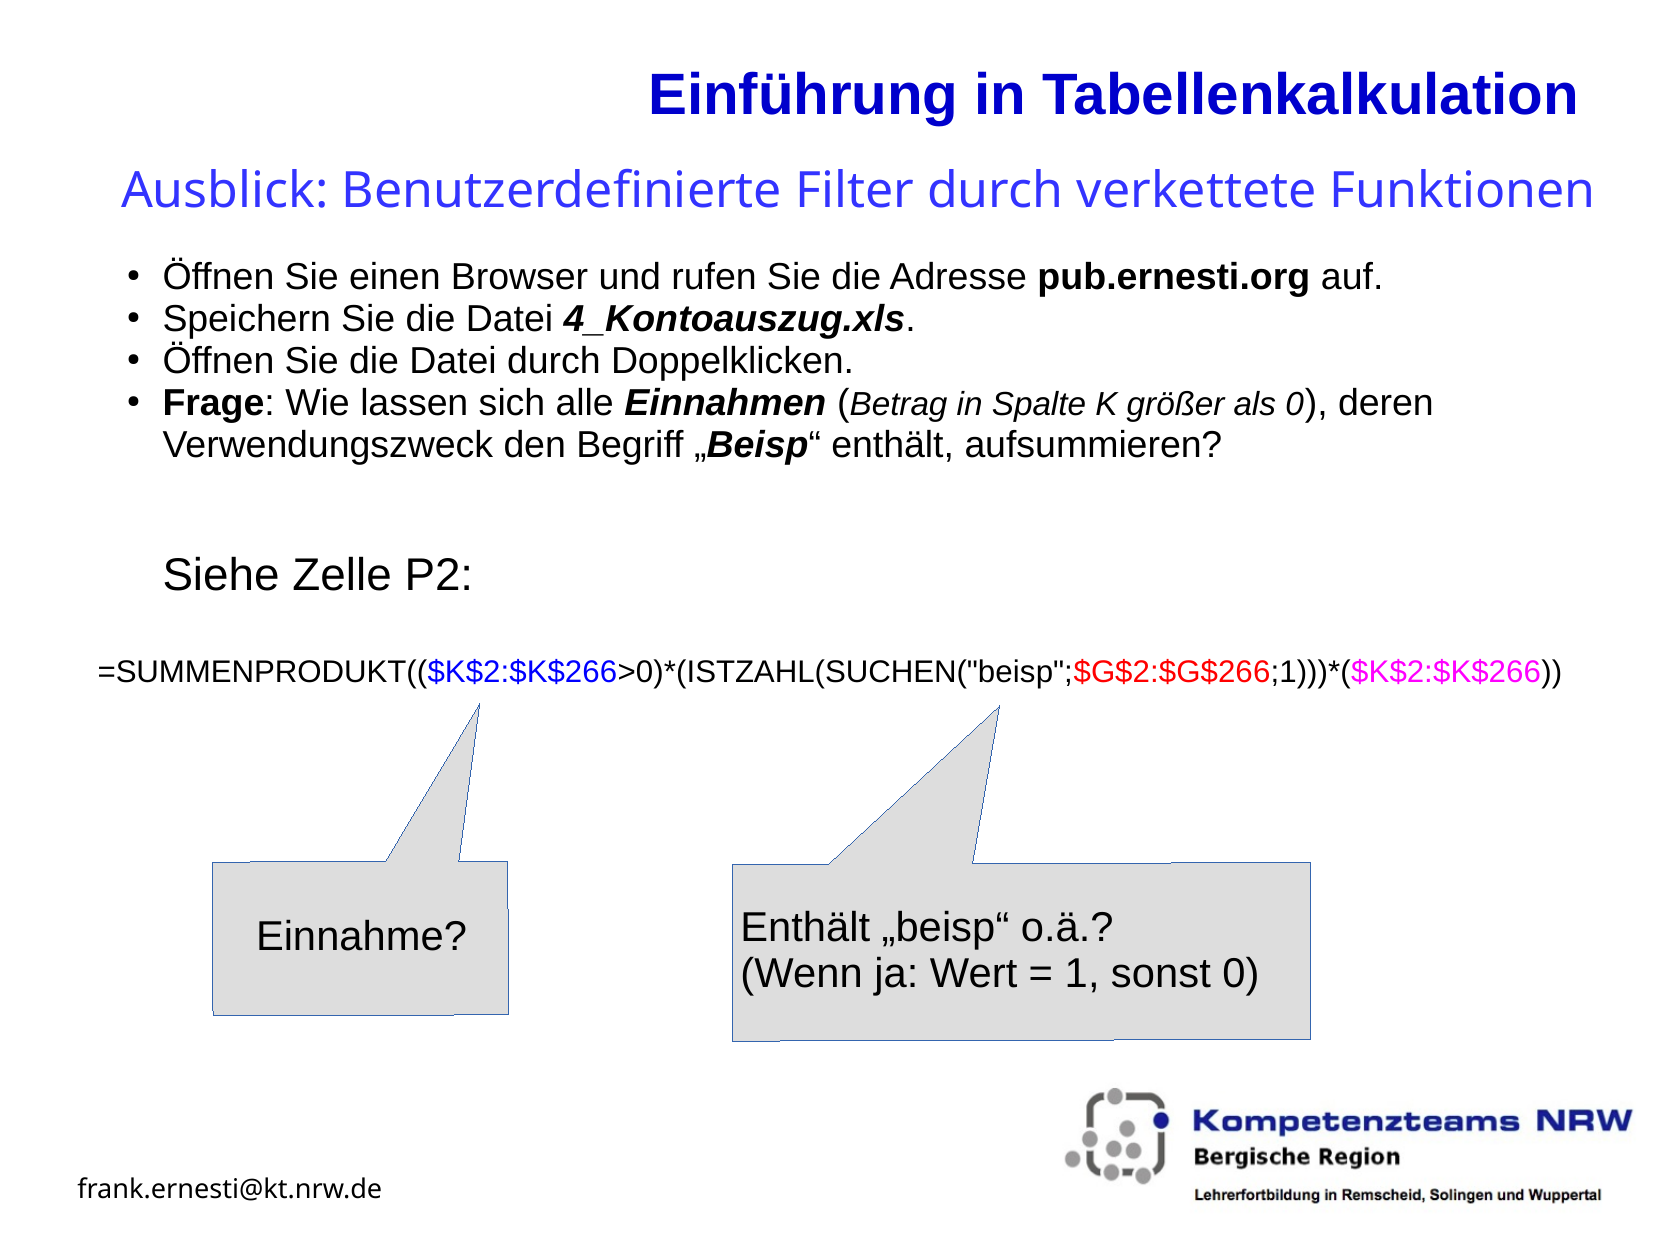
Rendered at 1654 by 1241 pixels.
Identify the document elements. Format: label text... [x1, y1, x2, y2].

picture [1037, 1074, 1642, 1225]
text_box Öffnen Sie einen Browser und rufen Sie die Adresse pub.ernesti.org auf. Speichern Sie die Datei 4_Kontoauszug.xls. Öffnen Sie die Datei durch Doppelklicken. Frage: Wie lassen sich alle Einnahmen (Betrag in Spalte K größer als 0), deren Verwendungszweck den Begriff „Beisp“ enthält, aufsummieren? Siehe Zelle P2: [112, 248, 1450, 609]
text_box Ausblick: Benutzerdefinierte Filter durch verkettete Funktionen [106, 146, 1515, 218]
text_box =SUMMENPRODUKT(($K$2:$K$266>0)*(ISTZAHL(SUCHEN("beisp";$G$2:$G$266;1)))*($K$2:$K$266)) [82, 647, 1574, 697]
text_box frank.ernesti@kt.nrw.de [62, 1162, 378, 1205]
table_header [95, 55, 401, 135]
text_box [212, 703, 509, 1016]
text_box Einnahme? [241, 905, 482, 968]
text_box [732, 705, 1311, 1042]
table_header Einführung in Tabellenkalkulation [402, 55, 1594, 135]
text_box Enthält „beisp“ o.ä.? (Wenn ja: Wert = 1, sonst 0) [725, 896, 1274, 1004]
